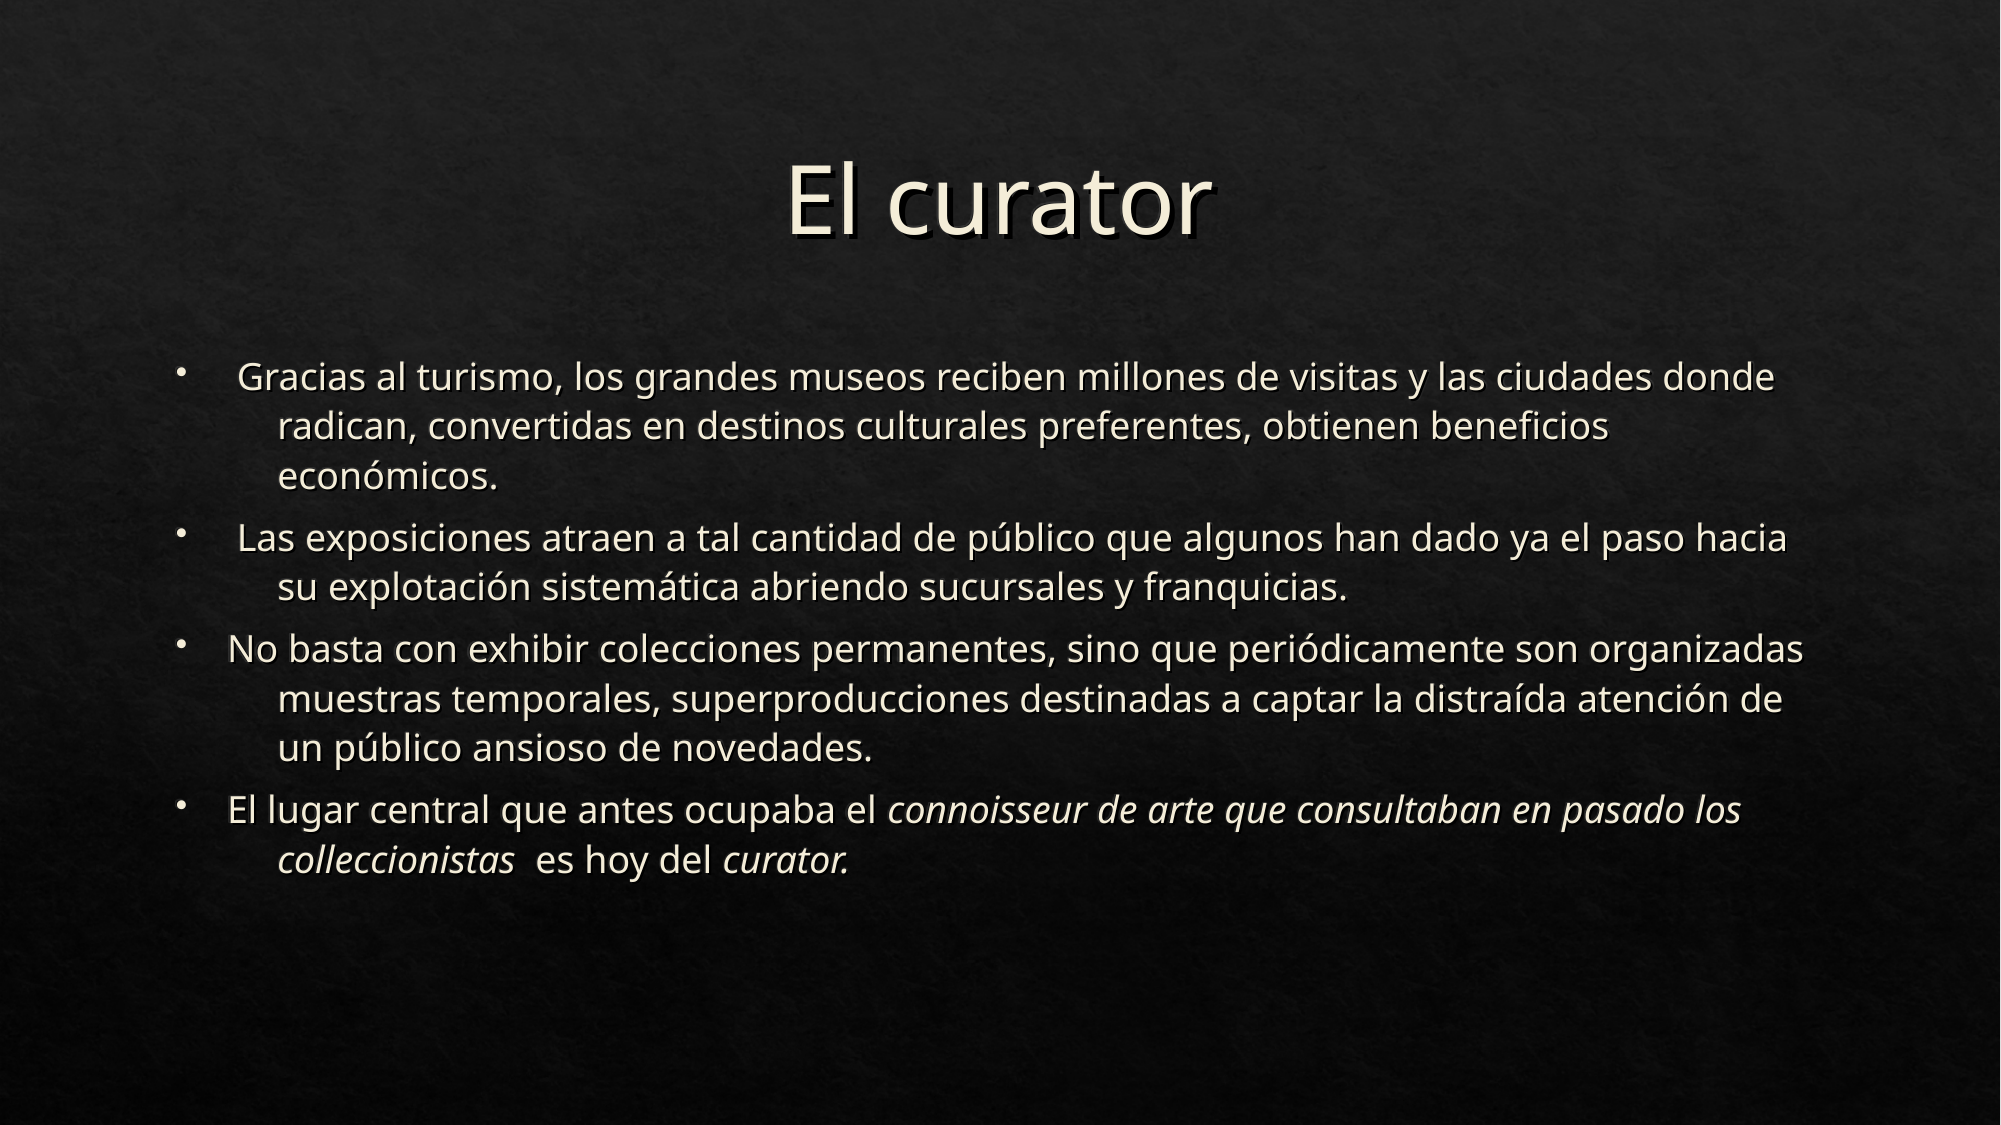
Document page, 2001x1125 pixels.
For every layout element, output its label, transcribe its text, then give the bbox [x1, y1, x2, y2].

list Gracias al turismo, los grandes museos reciben millones de visitas y las ciudades donde radican, convertidas en destinos culturales preferentes, obtienen beneficios económicos. Las exposiciones atraen a tal cantidad de público que algunos han dado ya el paso hacia su explotación sistemática abriendo sucursales y franquicias. No basta con exhibir colecciones permanentes, sino que periódicamente son organizadas muestras temporales, superproducciones destinadas a captar la distraída atención de un público ansioso de novedades. El lugar central que antes ocupaba el connoisseur de arte que consultaban en pasado los colleccionistas es hoy del curator. [149, 340, 1849, 951]
title El curator [149, 99, 1849, 307]
